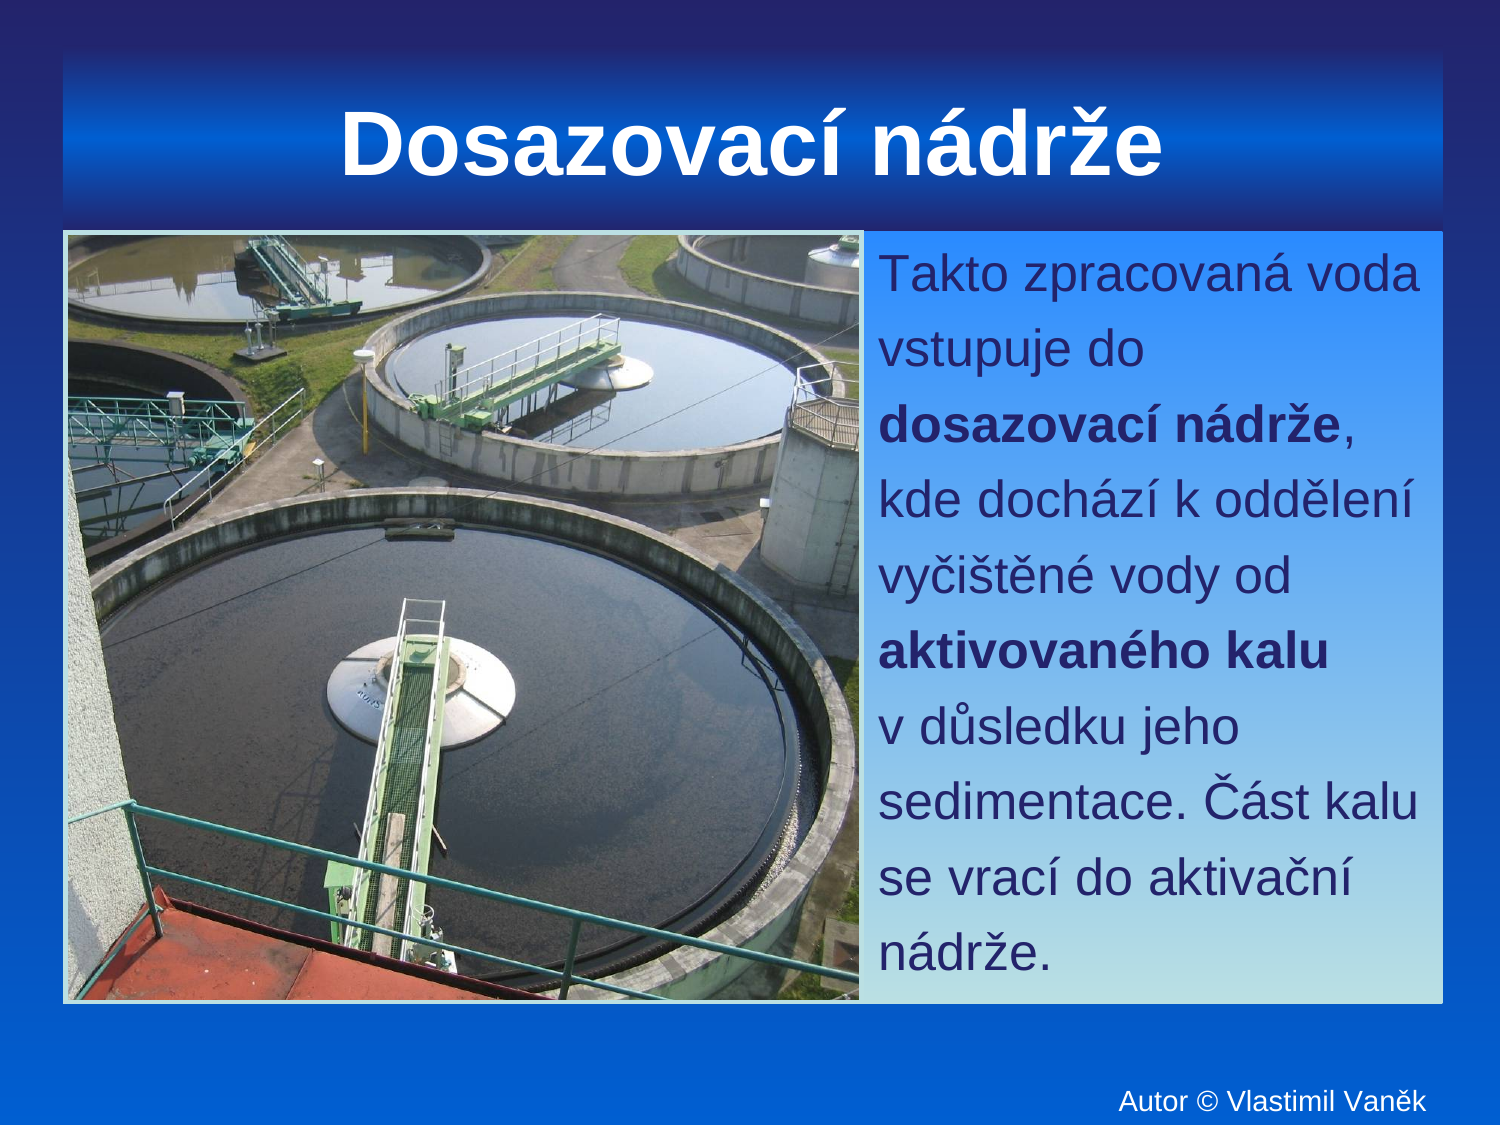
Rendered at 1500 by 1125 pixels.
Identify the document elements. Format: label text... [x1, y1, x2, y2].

list Takto zpracovaná voda vstupuje do dosazovací nádrže, kde dochází k oddělení vyčištěné vody od aktivovaného kalu v důsledku jeho sedimentace. Část kalu se vrací do aktivační nádrže. [864, 231, 1443, 1004]
title Dosazovací nádrže [62, 45, 1443, 233]
text_box [67, 234, 860, 1000]
text_box Autor © Vlastimil Vaněk [1103, 1074, 1442, 1125]
